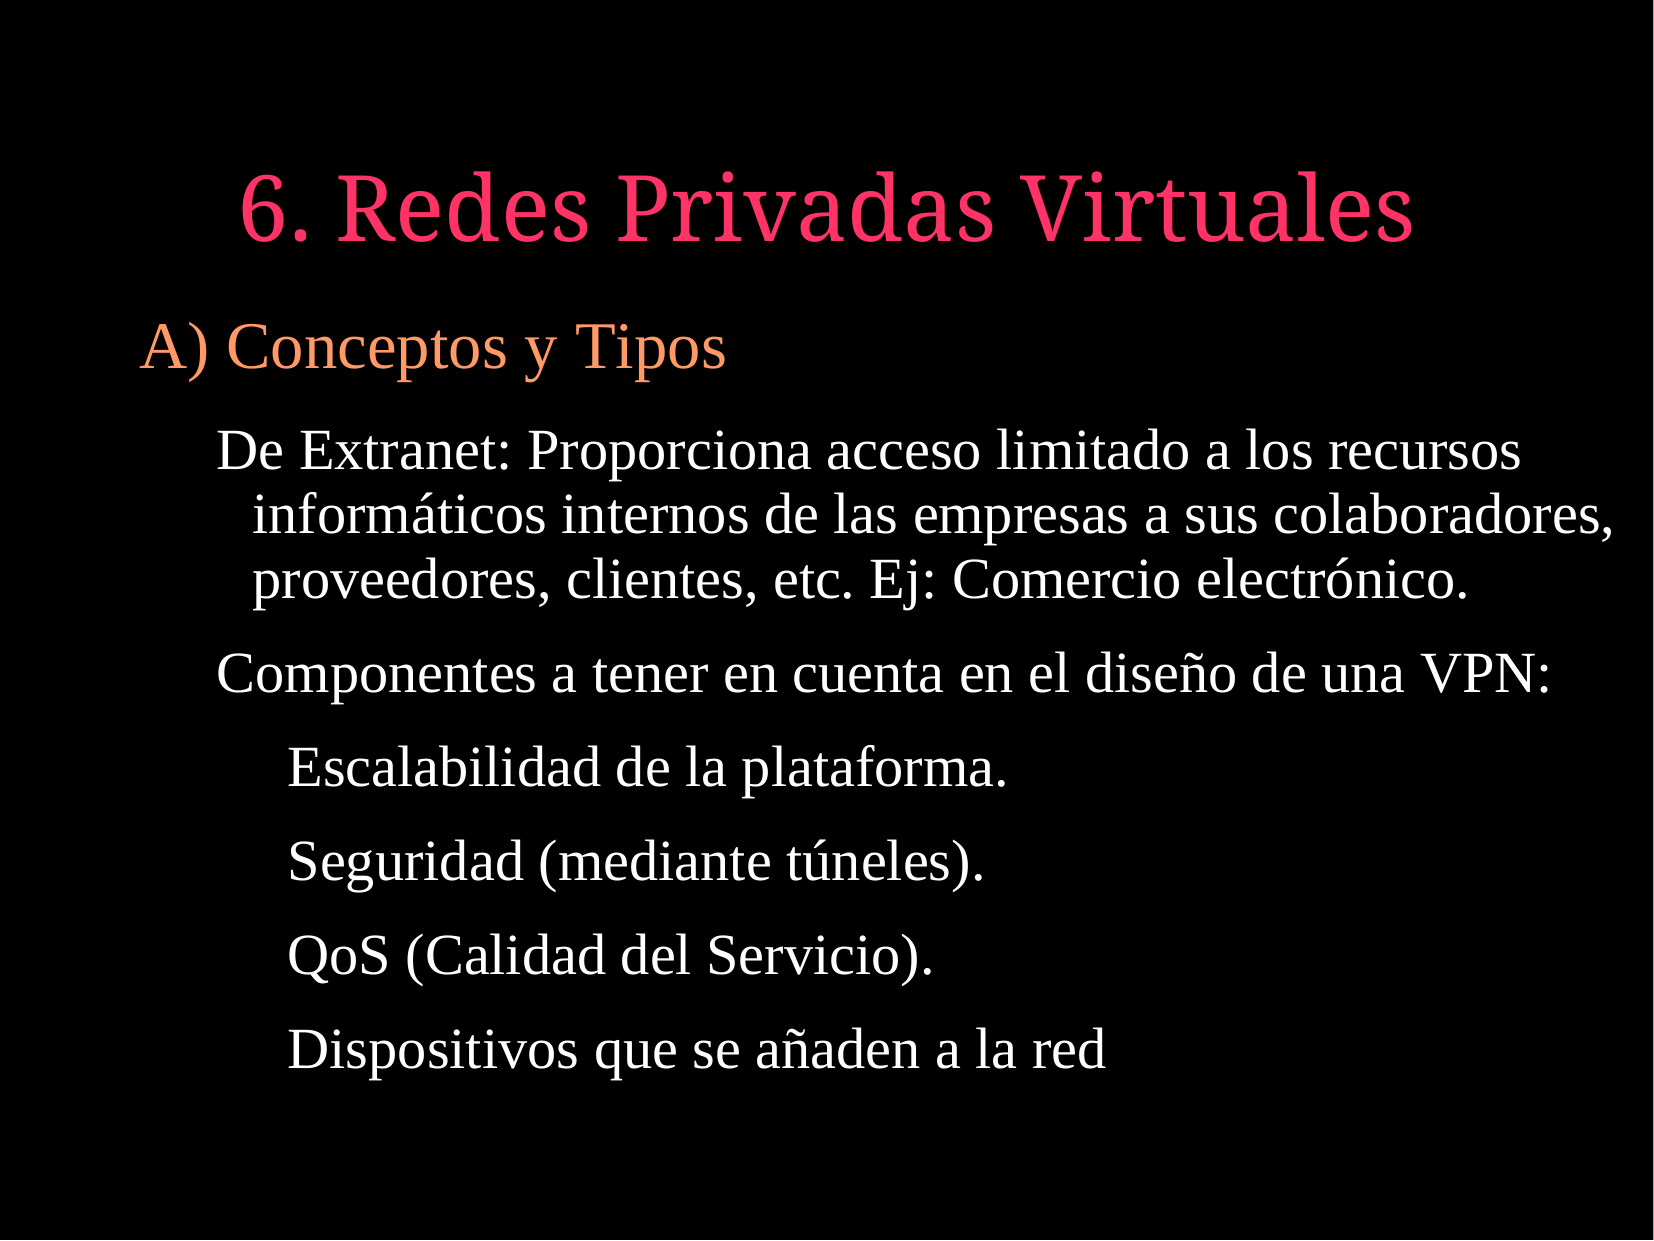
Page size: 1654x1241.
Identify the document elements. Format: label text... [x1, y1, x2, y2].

title 6. Redes Privadas Virtuales [121, 102, 1534, 308]
list A) Conceptos y Tipos [121, 308, 1534, 417]
text_box De Extranet: Proporciona acceso limitado a los recursos informáticos internos de las empresas a sus colaboradores, proveedores, clientes, etc. Ej: Comercio electrónico. Componentes a tener en cuenta en el diseño de una VPN: Escalabilidad de la plataforma. Seguridad (mediante túneles). QoS (Calidad del Servicio). Dispositivos que se añaden a la red [39, 417, 1623, 1241]
